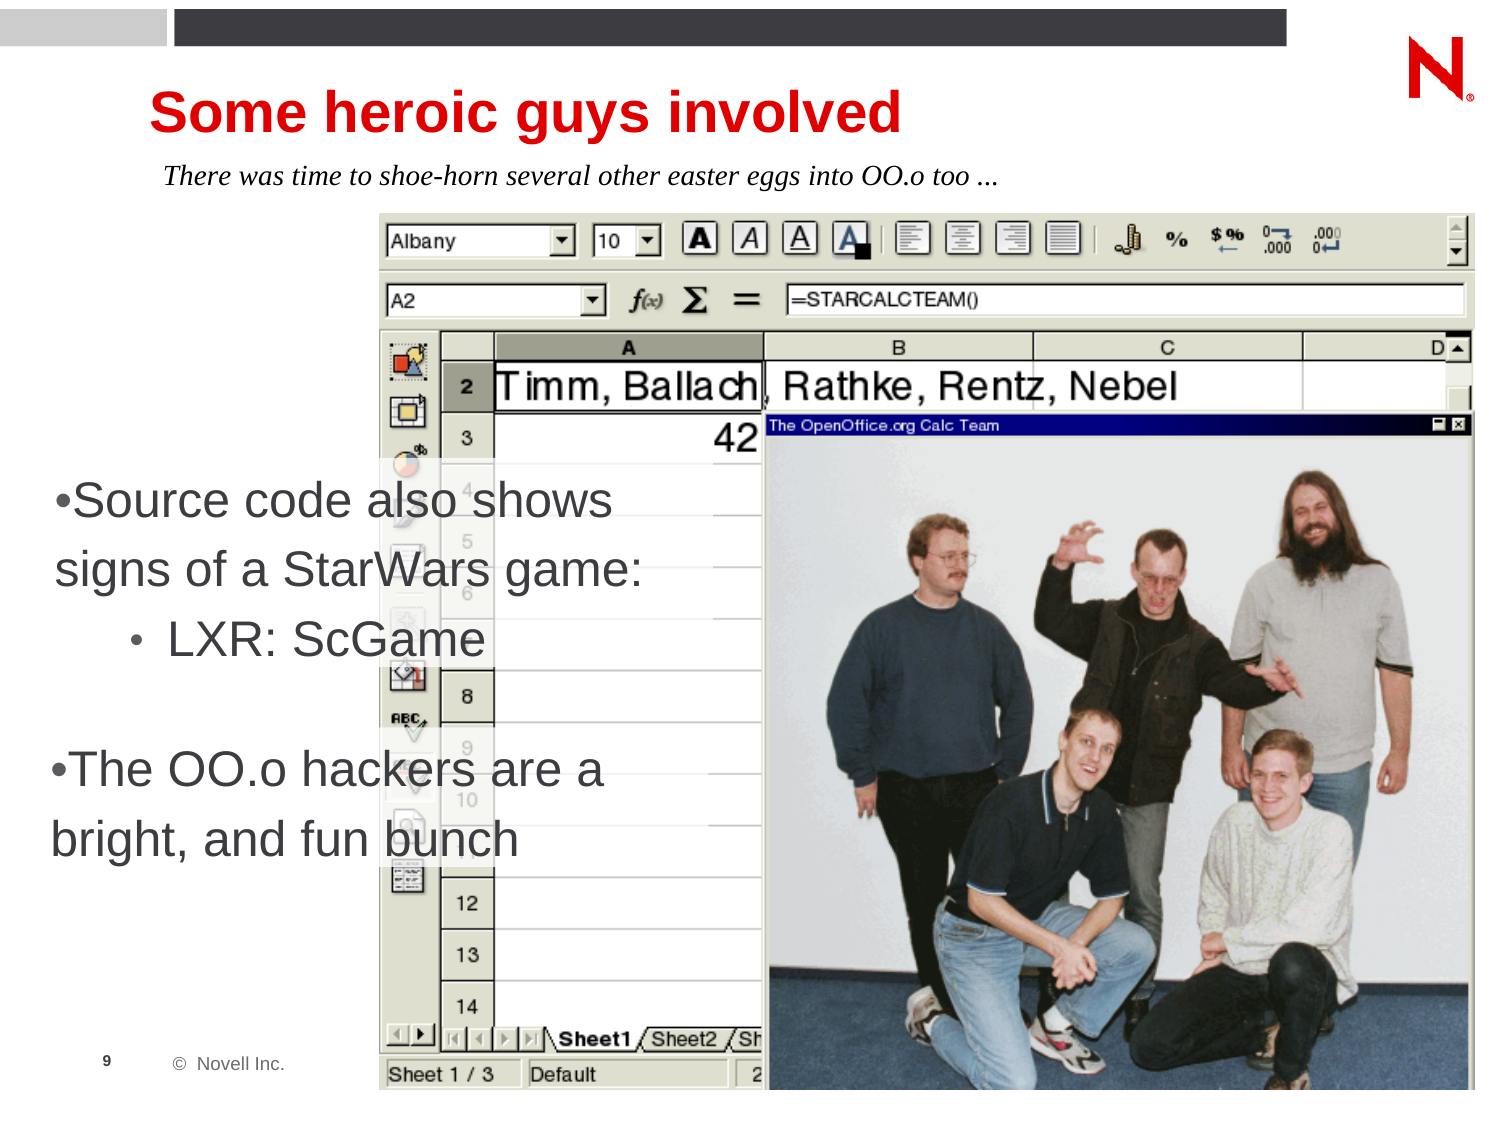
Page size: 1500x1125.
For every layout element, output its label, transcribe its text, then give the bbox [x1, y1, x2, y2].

text_box There was time to shoe-horn several other easter eggs into OO.o too ... [162, 159, 1455, 197]
picture [379, 213, 1475, 1090]
picture [1404, 32, 1477, 105]
list Source code also shows signs of a StarWars game: LXR: ScGame [54, 457, 713, 654]
title Some heroic guys involved [149, 66, 1425, 161]
list The OO.o hackers are a bright, and fun bunch [50, 727, 709, 854]
